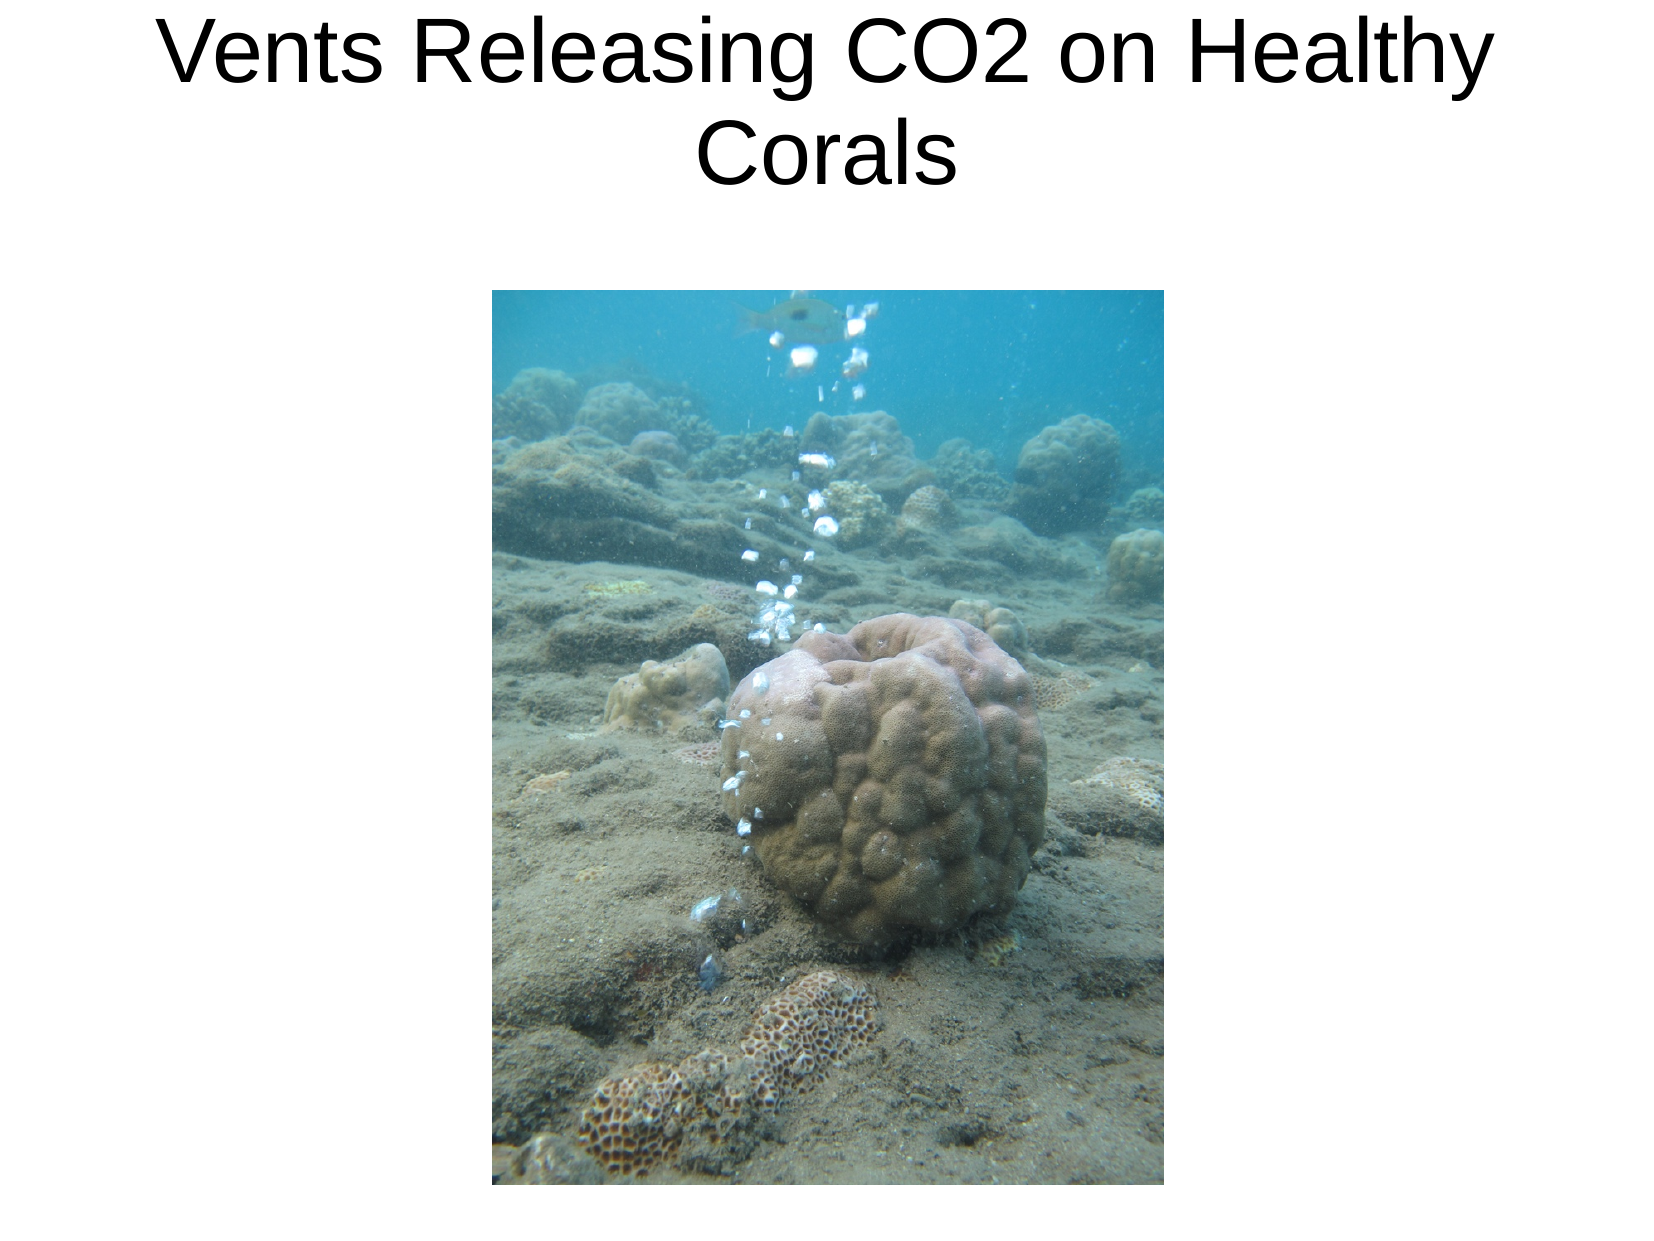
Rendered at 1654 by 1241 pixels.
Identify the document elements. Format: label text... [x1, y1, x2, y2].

title Vents Releasing CO2 on Healthy Corals [82, 0, 1571, 307]
picture [492, 290, 1164, 1186]
